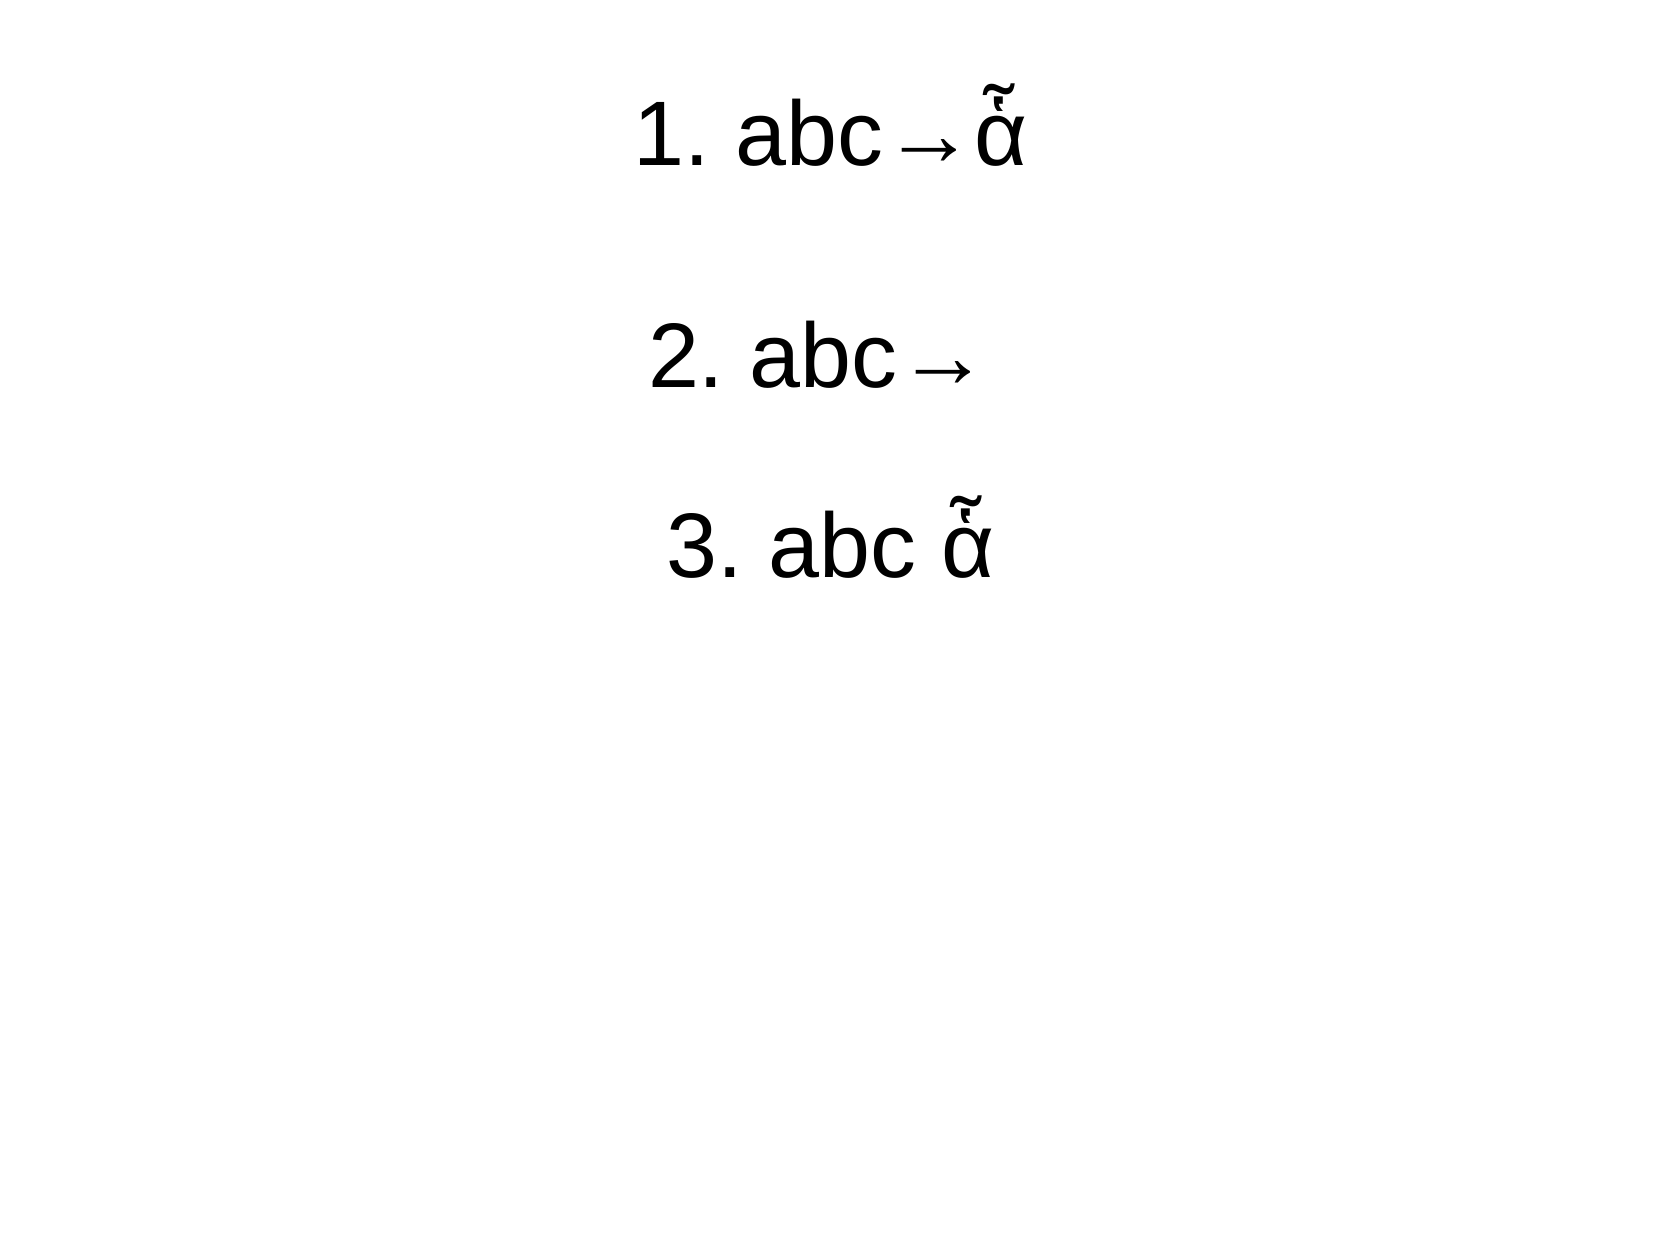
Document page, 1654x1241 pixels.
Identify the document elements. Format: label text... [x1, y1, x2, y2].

title 1. abc→ἇ [86, 82, 1576, 185]
title 3. abc ἇ [86, 450, 1576, 643]
title 2. abc→ [75, 304, 1564, 408]
